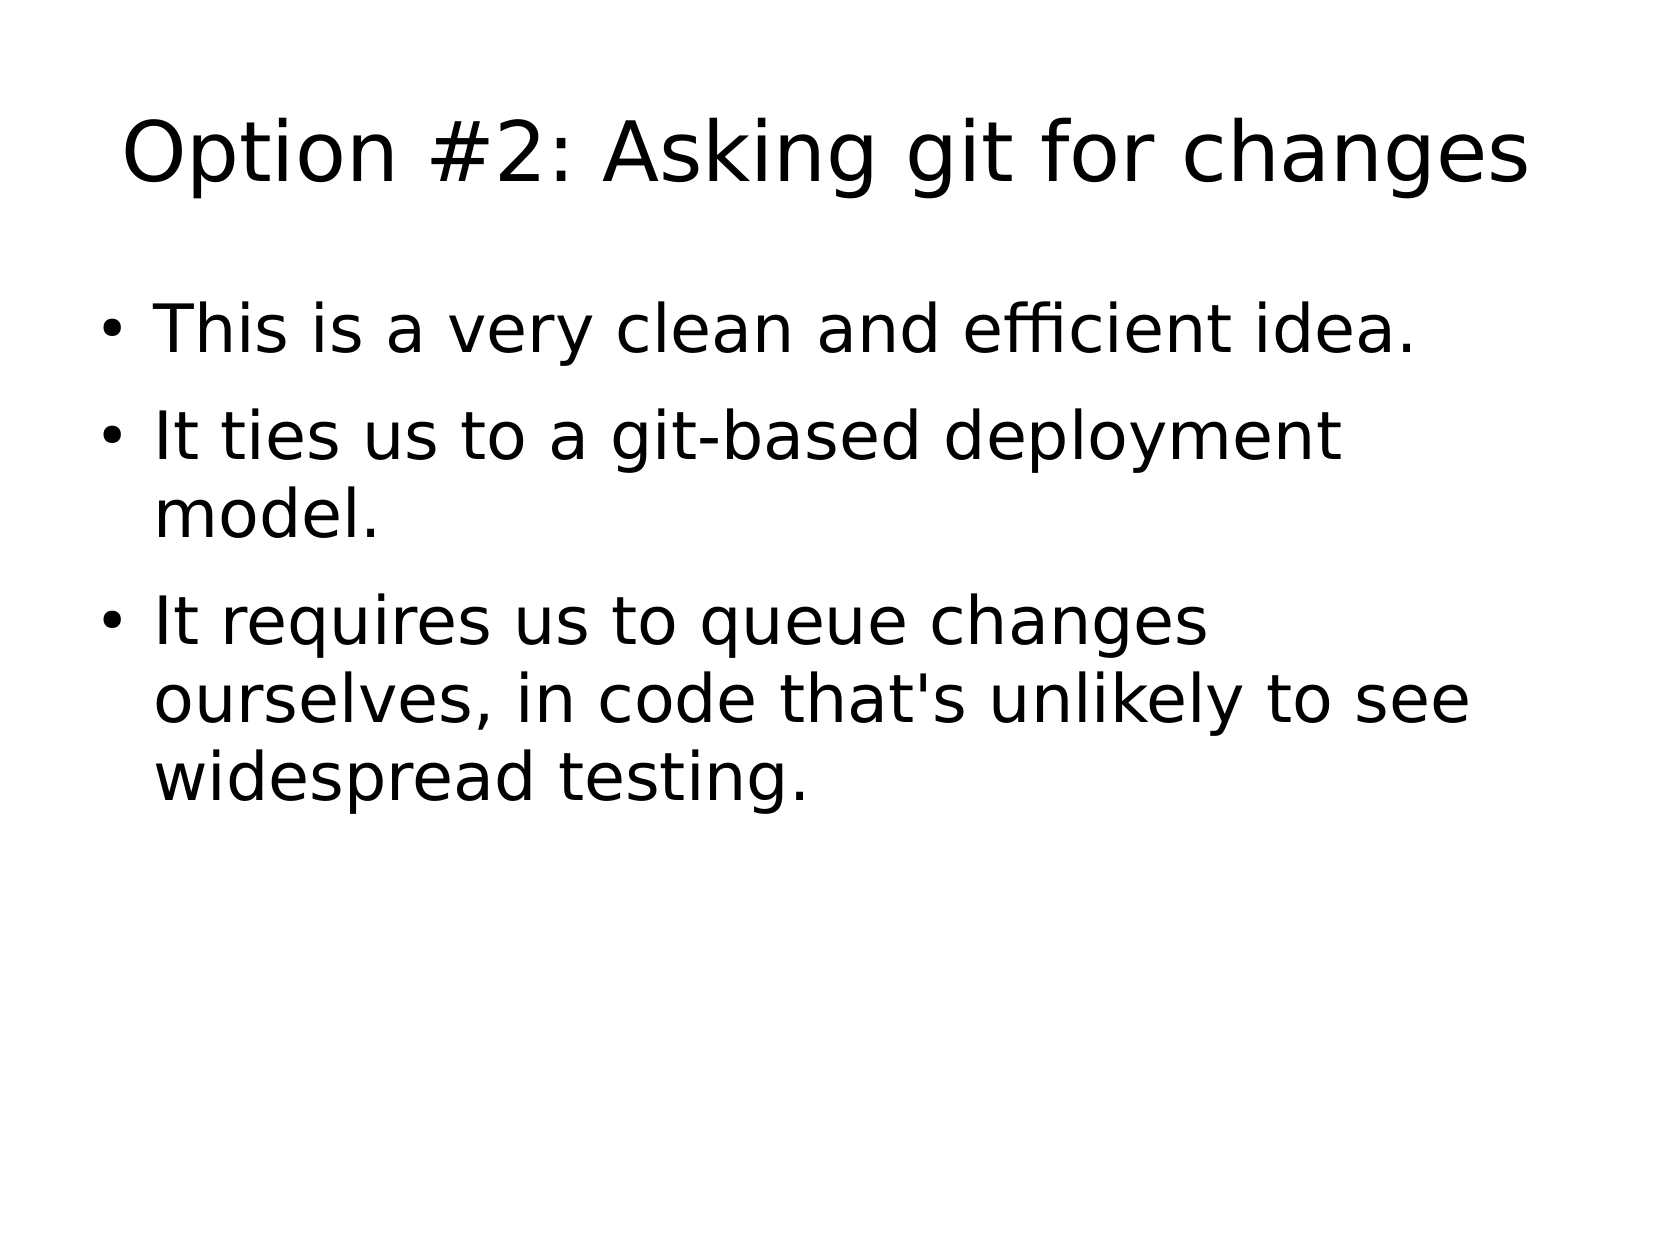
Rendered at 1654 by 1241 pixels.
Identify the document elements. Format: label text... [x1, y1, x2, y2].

list This is a very clean and efficient idea. It ties us to a git-based deployment model. It requires us to queue changes ourselves, in code that's unlikely to see widespread testing. [82, 290, 1571, 1010]
title Option #2: Asking git for changes [82, 49, 1571, 257]
